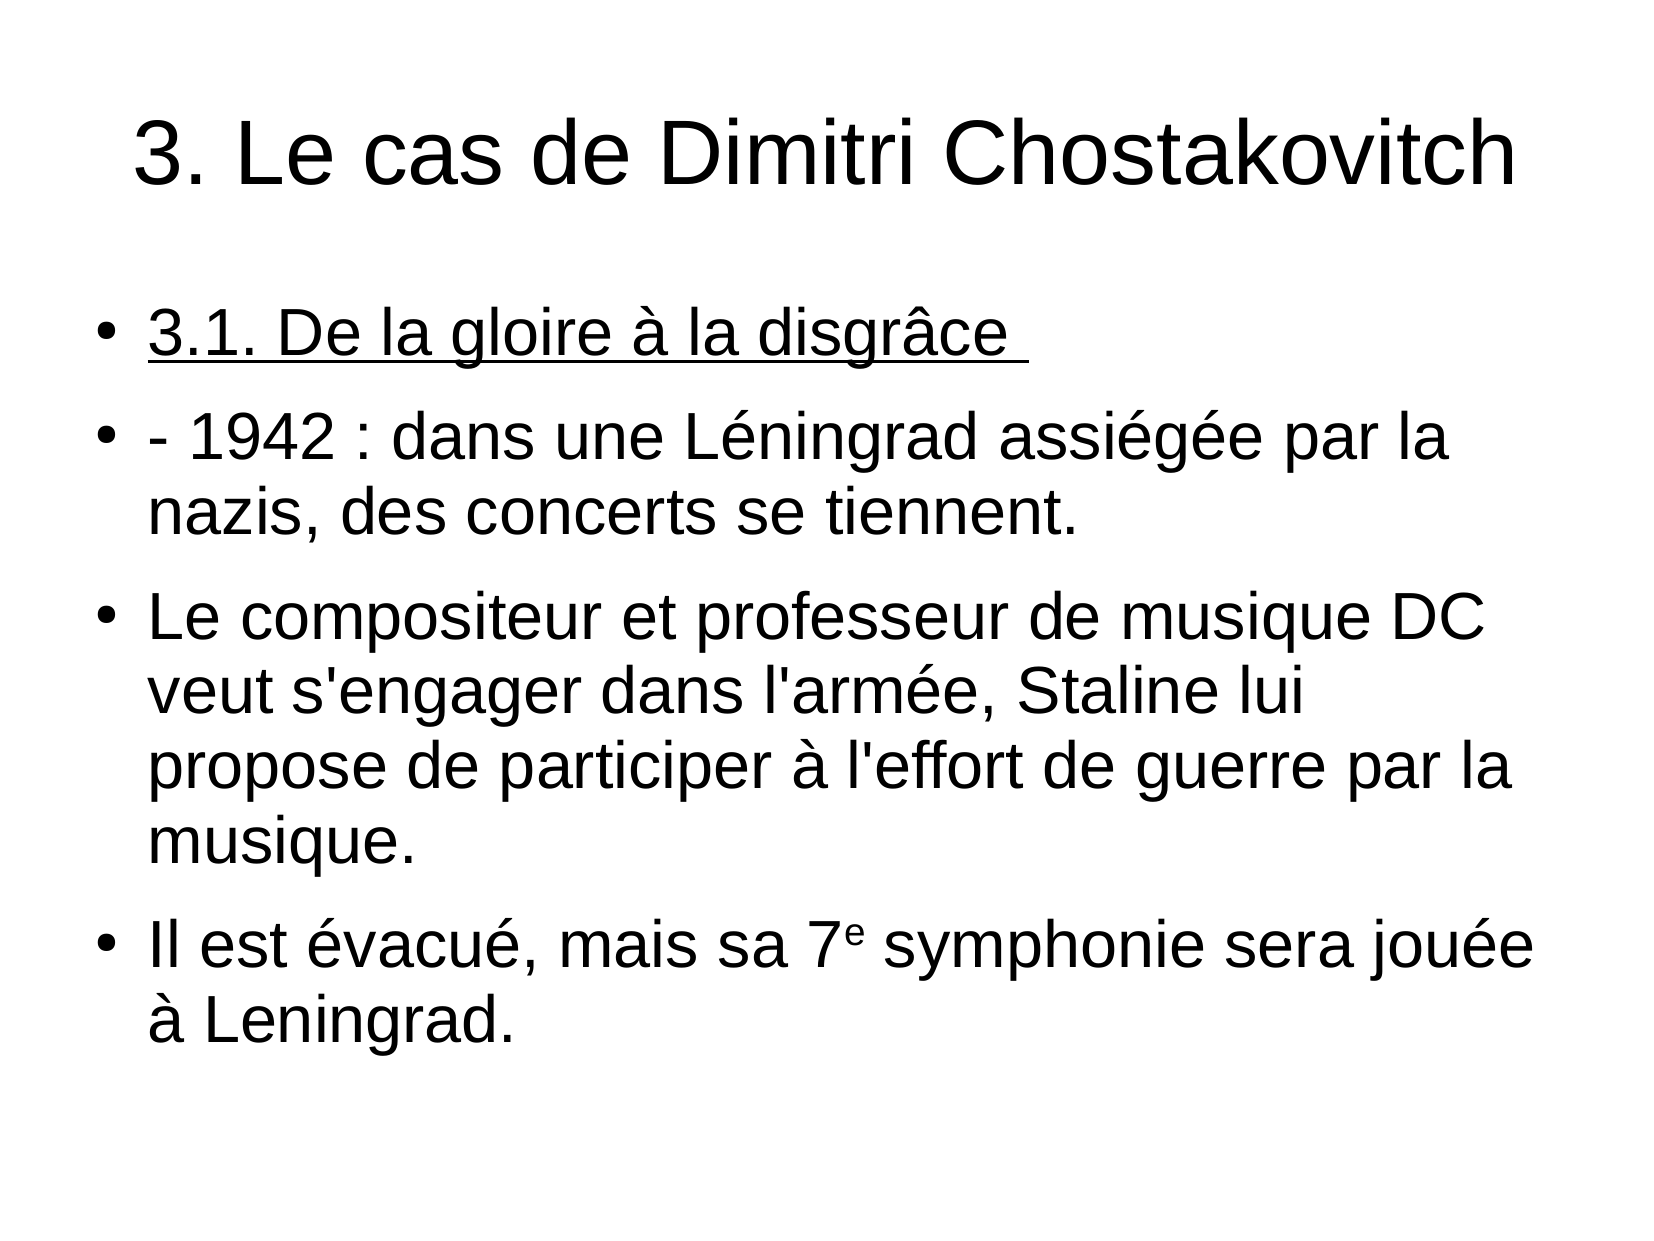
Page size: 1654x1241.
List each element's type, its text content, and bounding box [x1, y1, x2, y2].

list 3.1. De la gloire à la disgrâce - 1942 : dans une Léningrad assiégée par la nazis, des concerts se tiennent. Le compositeur et professeur de musique DC veut s'engager dans l'armée, Staline lui propose de participer à l'effort de guerre par la musique. Il est évacué, mais sa 7e symphonie sera jouée à Leningrad. [76, 295, 1565, 1060]
title 3. Le cas de Dimitri Chostakovitch [82, 49, 1571, 257]
